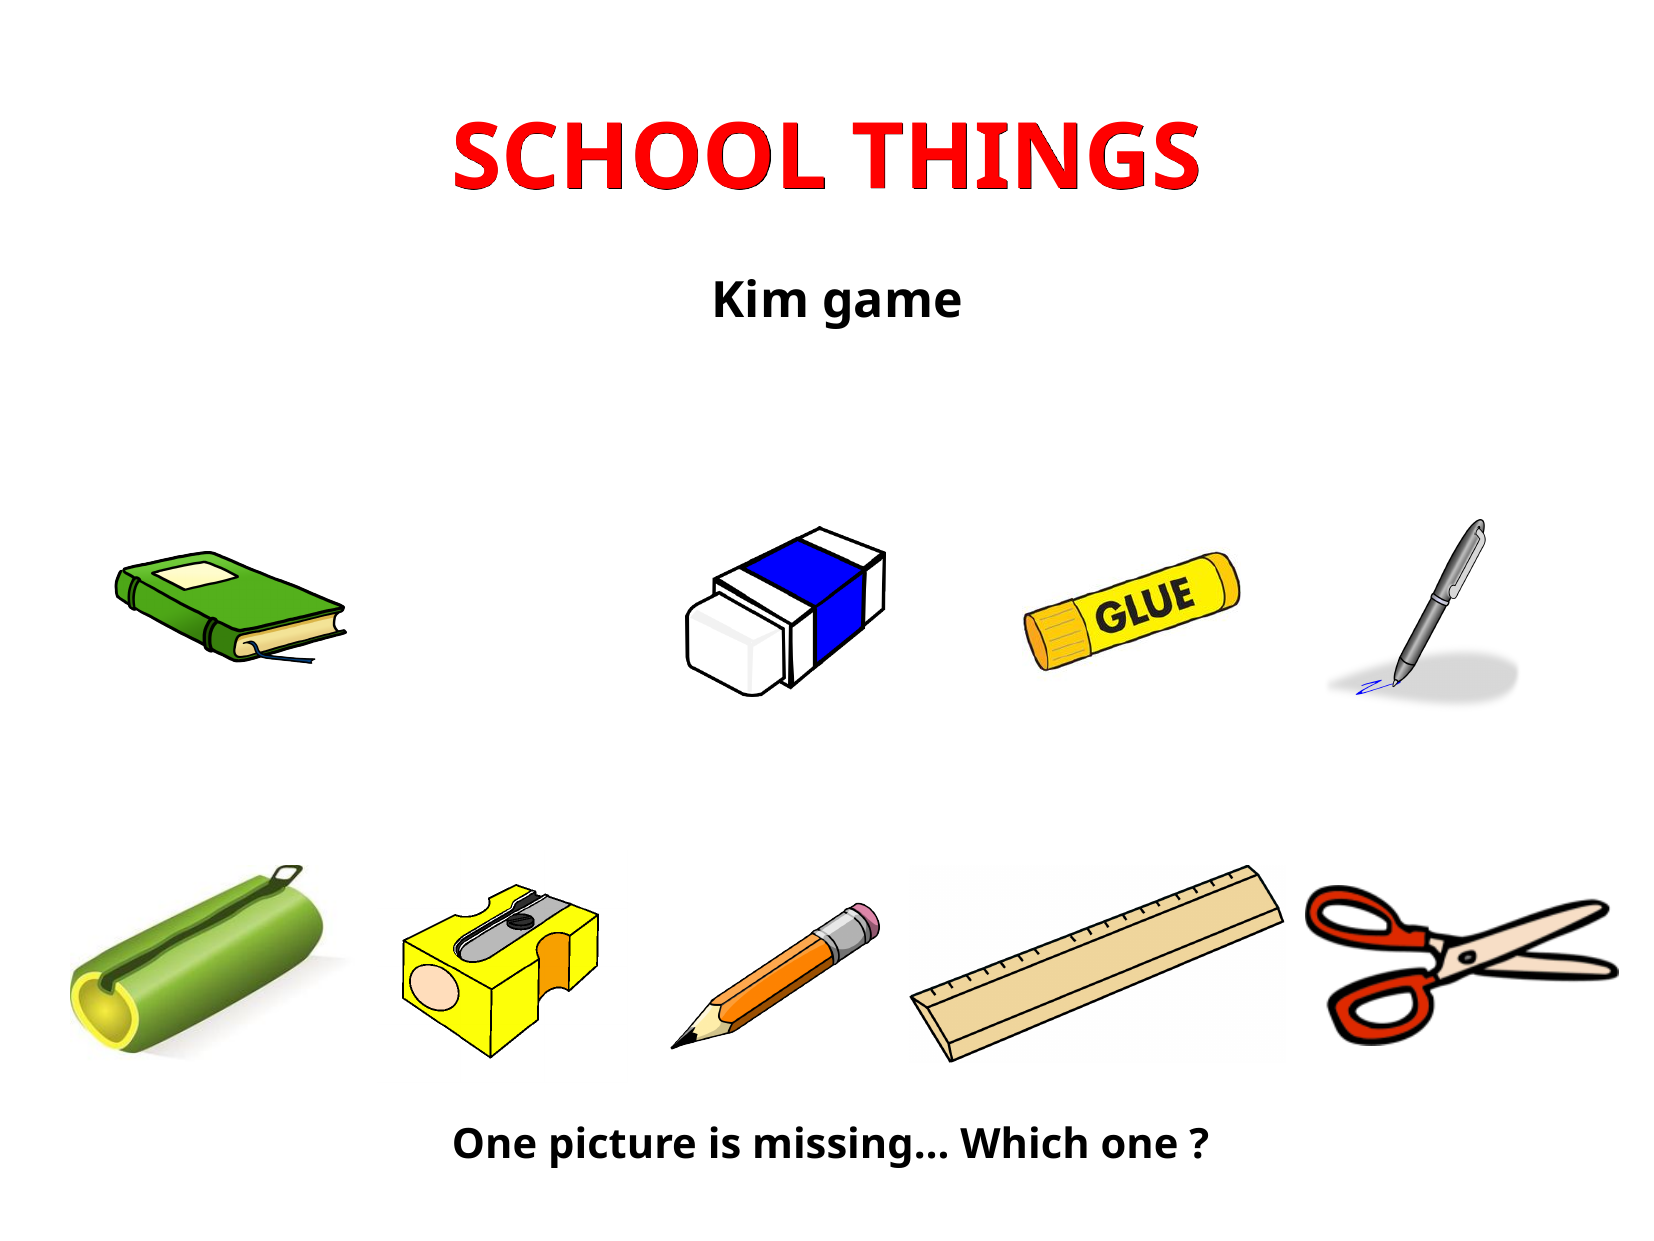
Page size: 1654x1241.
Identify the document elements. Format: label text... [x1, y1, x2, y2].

picture [377, 850, 628, 1083]
title SCHOOL THINGS [82, 49, 1571, 257]
picture [1311, 519, 1533, 717]
picture [1022, 502, 1241, 721]
picture [661, 890, 889, 1062]
picture [909, 865, 1286, 1063]
picture [108, 543, 355, 674]
picture [70, 865, 355, 1063]
picture [1305, 885, 1619, 1046]
text_box Kim game [696, 256, 1111, 334]
text_box One picture is missing… Which one ? [437, 1105, 1288, 1205]
picture [685, 526, 886, 697]
